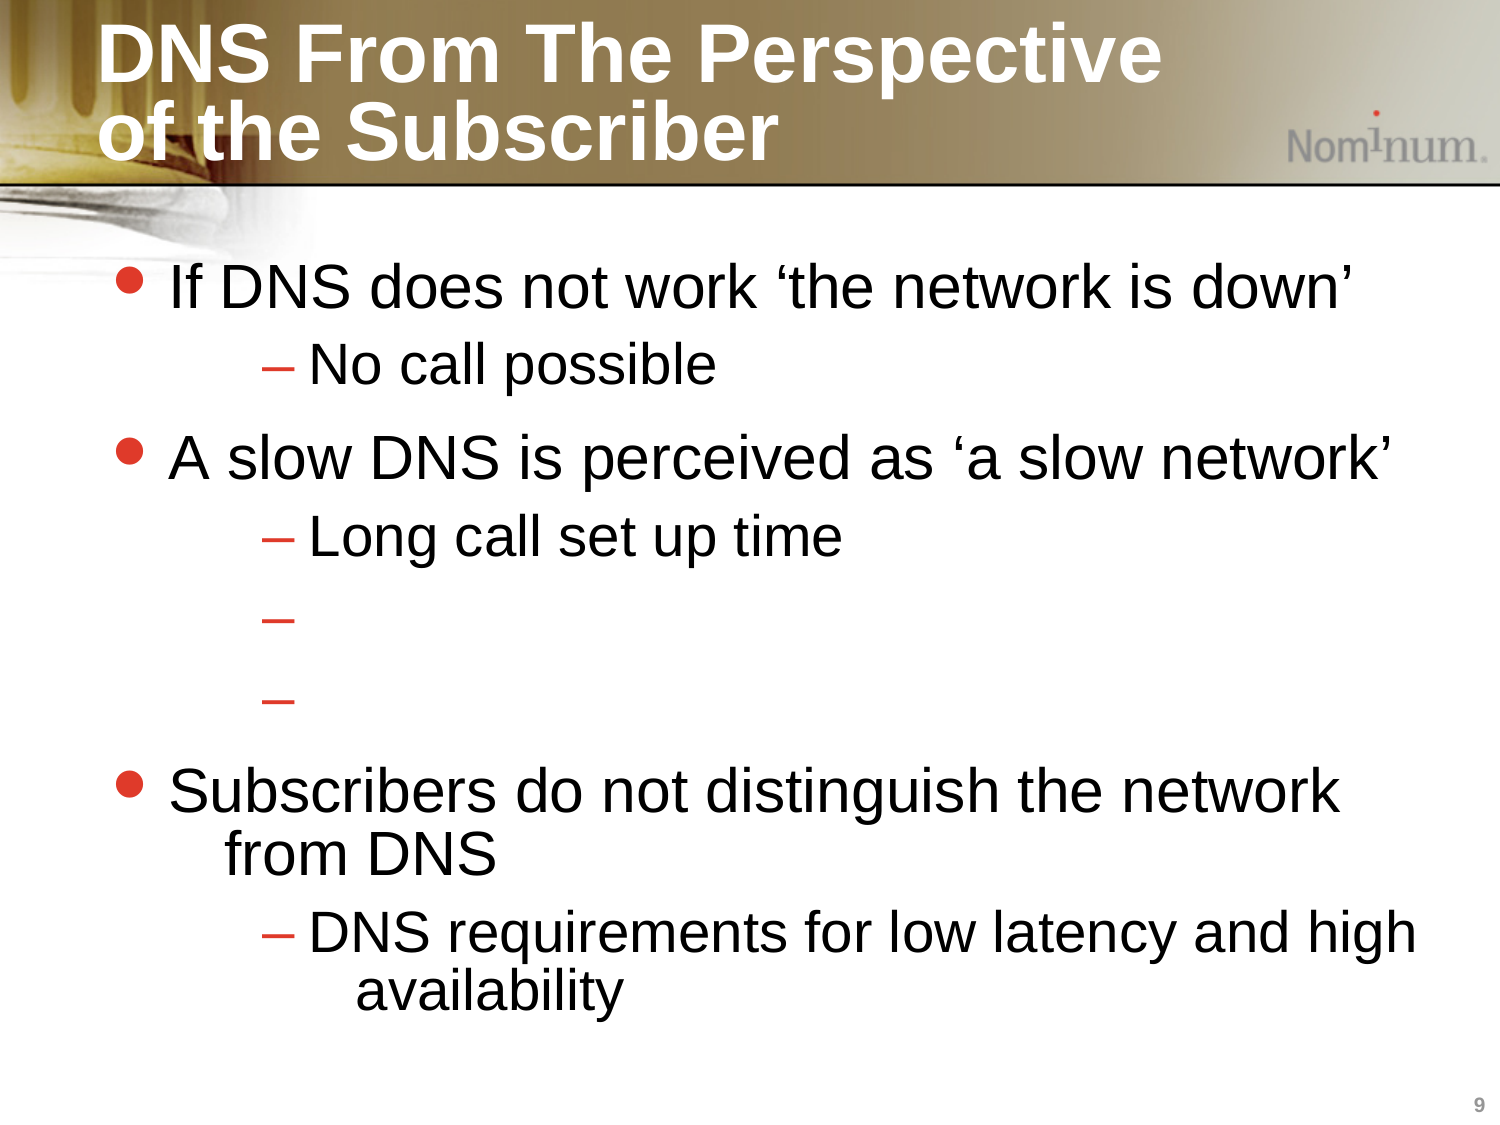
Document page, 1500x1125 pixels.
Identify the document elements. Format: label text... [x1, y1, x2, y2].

list If DNS does not work ‘the network is down’ No call possible A slow DNS is perceived as ‘a slow network’ Long call set up time Subscribers do not distinguish the network from DNS DNS requirements for low latency and high availability [97, 250, 1450, 1063]
picture [0, 0, 1500, 1125]
title DNS From The Perspective of the Subscriber [81, 1, 1210, 191]
